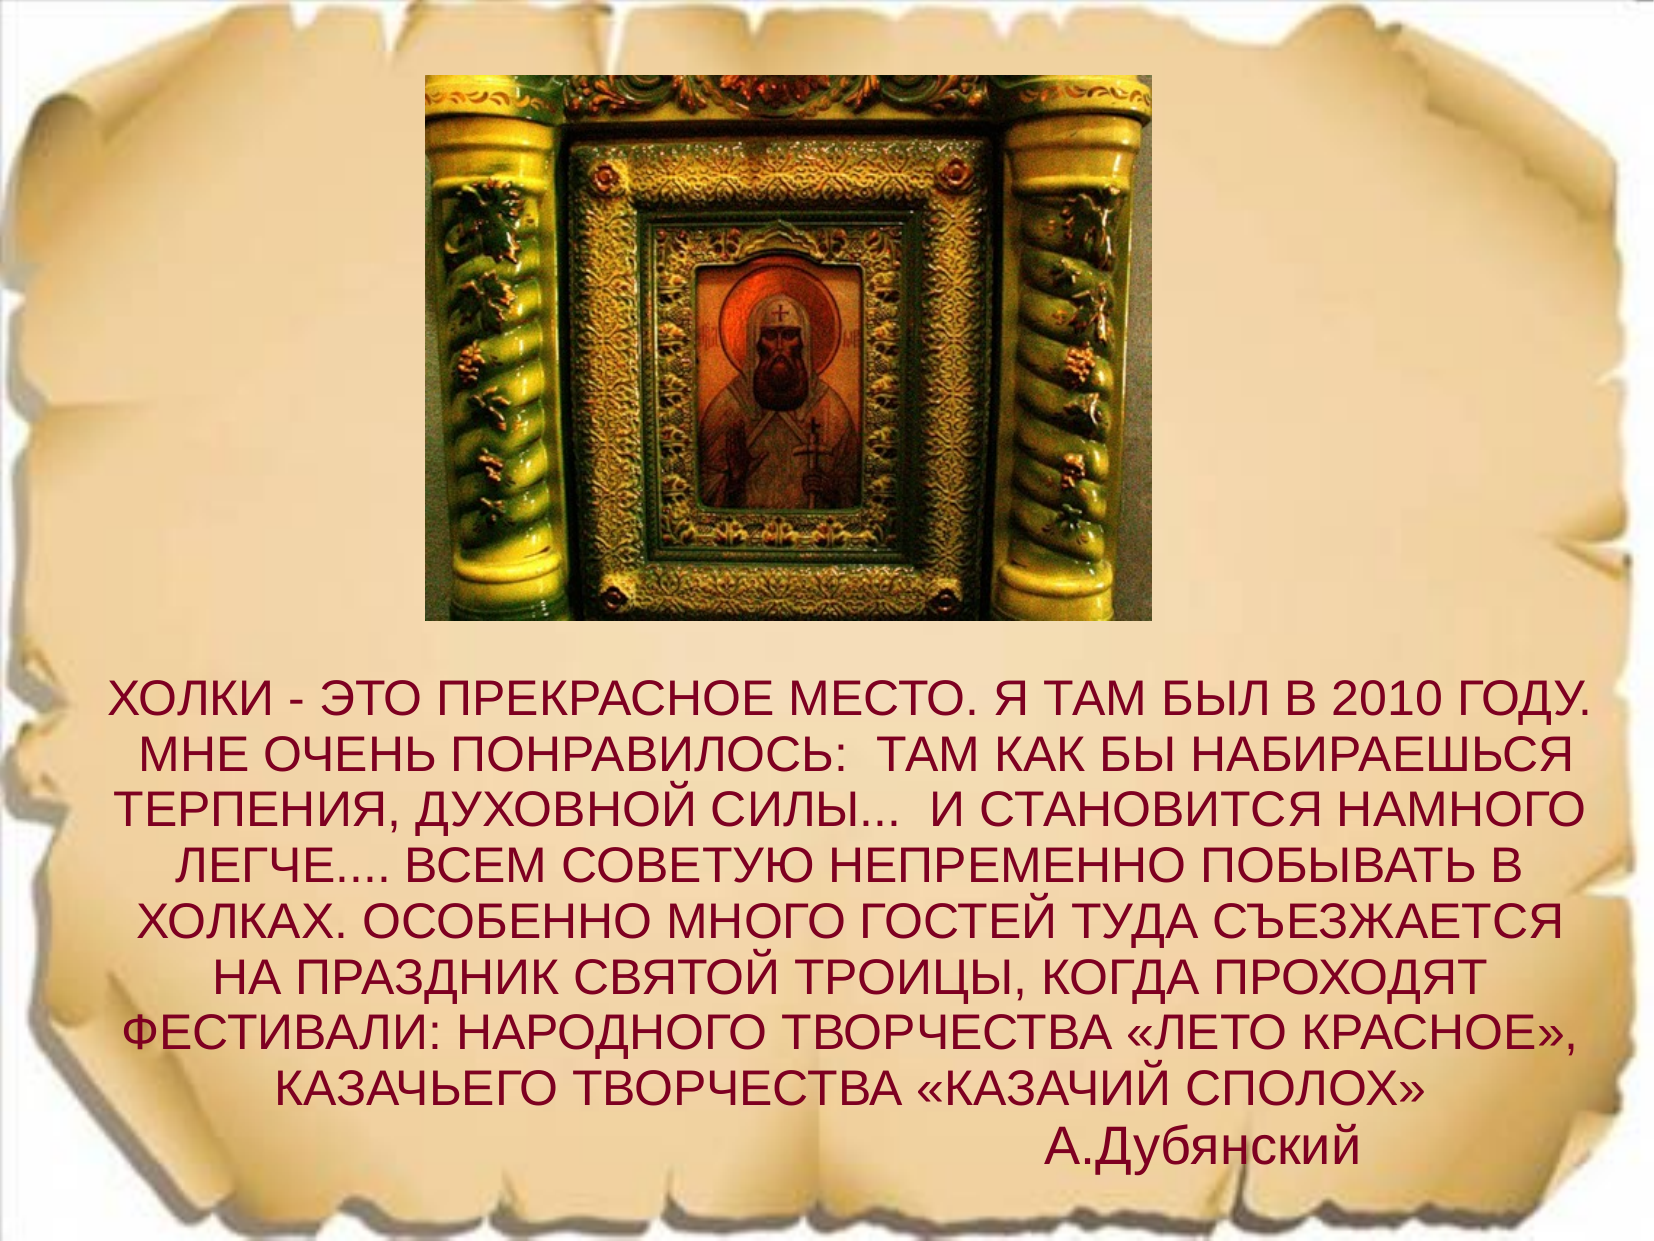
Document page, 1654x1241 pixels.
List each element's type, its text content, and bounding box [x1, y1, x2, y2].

title ХОЛКИ - ЭТО ПРЕКРАСНОЕ МЕСТО. Я ТАМ БЫЛ В 2010 ГОДУ. МНЕ ОЧЕНЬ ПОНРАВИЛОСЬ: ТАМ КАК БЫ НАБИРАЕШЬСЯ ТЕРПЕНИЯ, ДУХОВНОЙ СИЛЫ... И СТАНОВИТСЯ НАМНОГО ЛЕГЧЕ.... ВСЕМ СОВЕТУЮ НЕПРЕМЕННО ПОБЫВАТЬ В ХОЛКАХ. ОСОБЕННО МНОГО ГОСТЕЙ ТУДА СЪЕЗЖАЕТСЯ НА ПРАЗДНИК СВЯТОЙ ТРОИЦЫ, КОГДА ПРОХОДЯТ ФЕСТИВАЛИ: НАРОДНОГО ТВОРЧЕСТВА «ЛЕТО КРАСНОЕ», КАЗАЧЬЕГО ТВОРЧЕСТВА «КАЗАЧИЙ СПОЛОХ» А.Дубянский [106, 662, 1595, 1185]
picture [0, 0, 1654, 1241]
